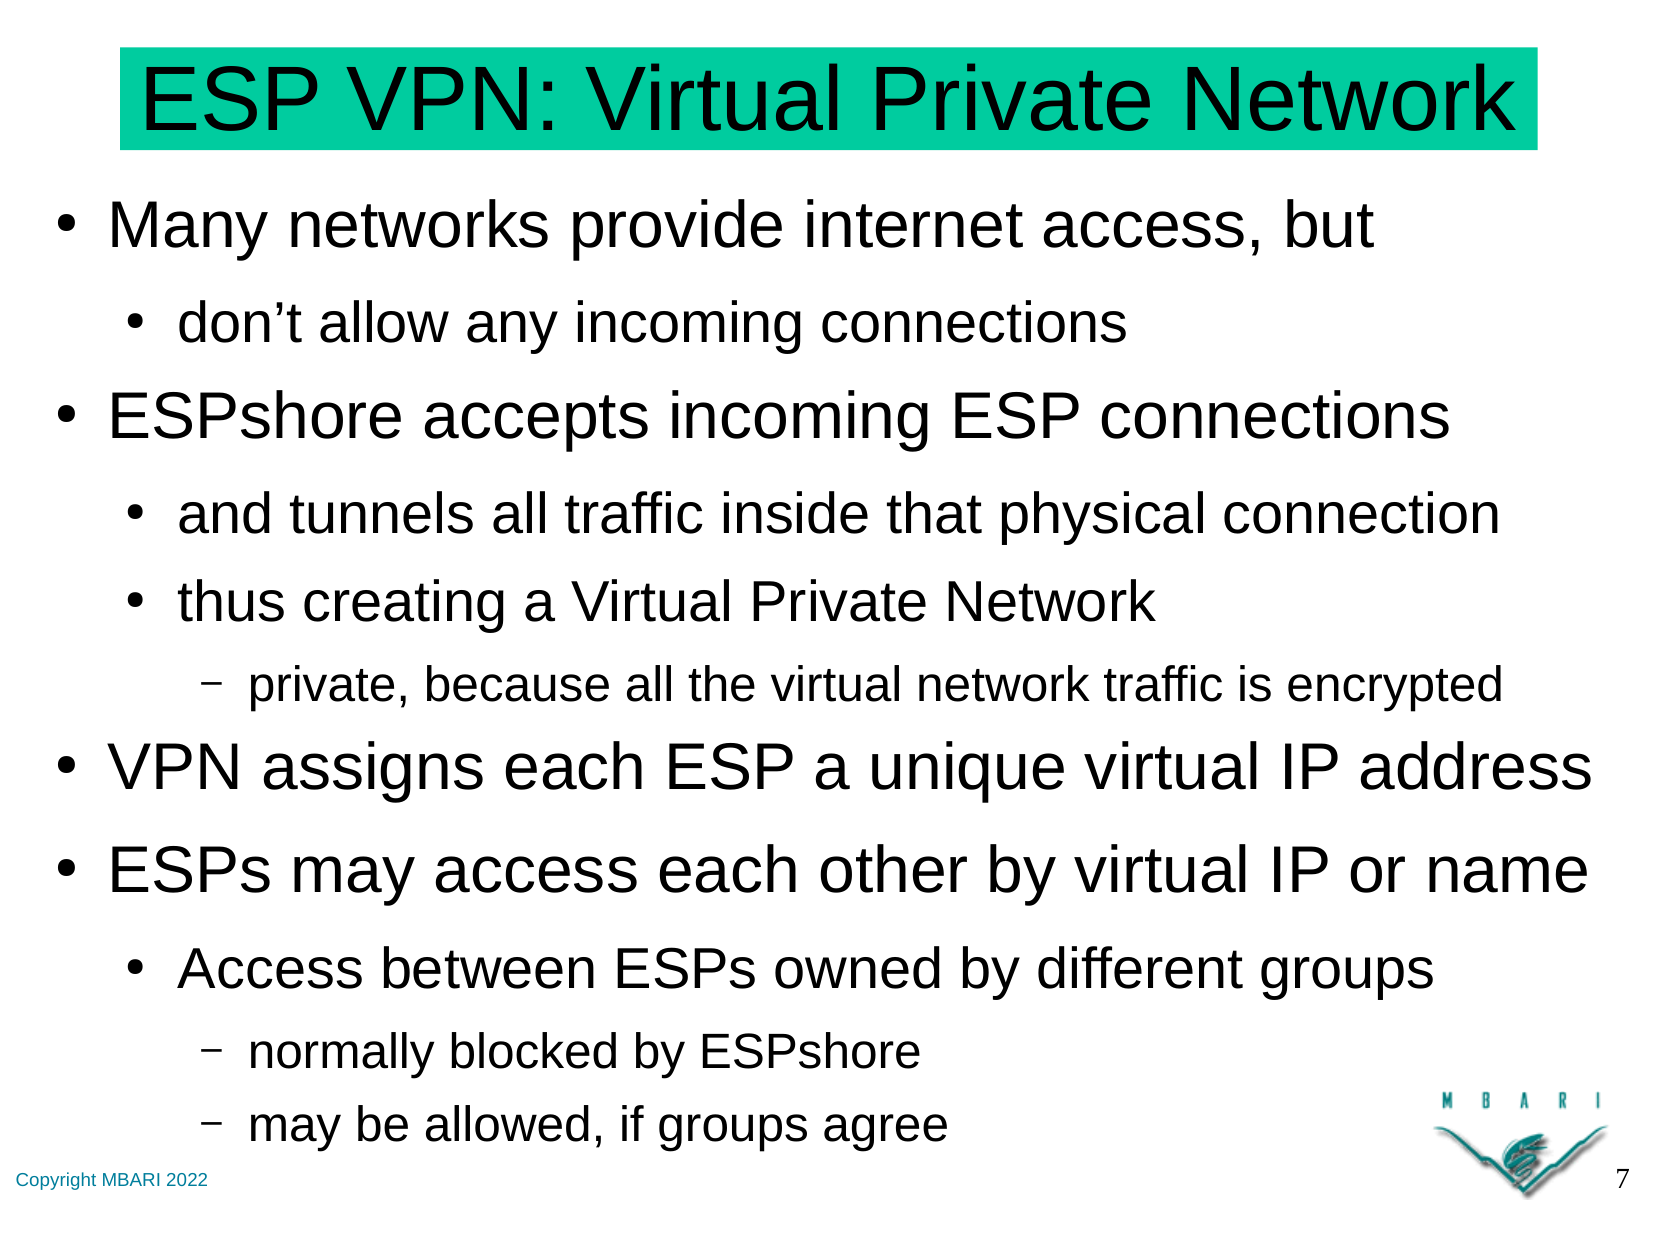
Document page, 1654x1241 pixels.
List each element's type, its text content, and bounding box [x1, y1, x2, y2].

title ESP VPN: Virtual Private Network [120, 47, 1538, 151]
picture [1426, 1156, 1613, 1200]
list Many networks provide internet access, but don’t allow any incoming connections ESPshore accepts incoming ESP connections and tunnels all traffic inside that physical connection thus creating a Virtual Private Network private, because all the virtual network traffic is encrypted VPN assigns each ESP a unique virtual IP address ESPs may access each other by virtual IP or name Access between ESPs owned by different groups normally blocked by ESPshore may be allowed, if groups agree [37, 187, 1613, 1156]
